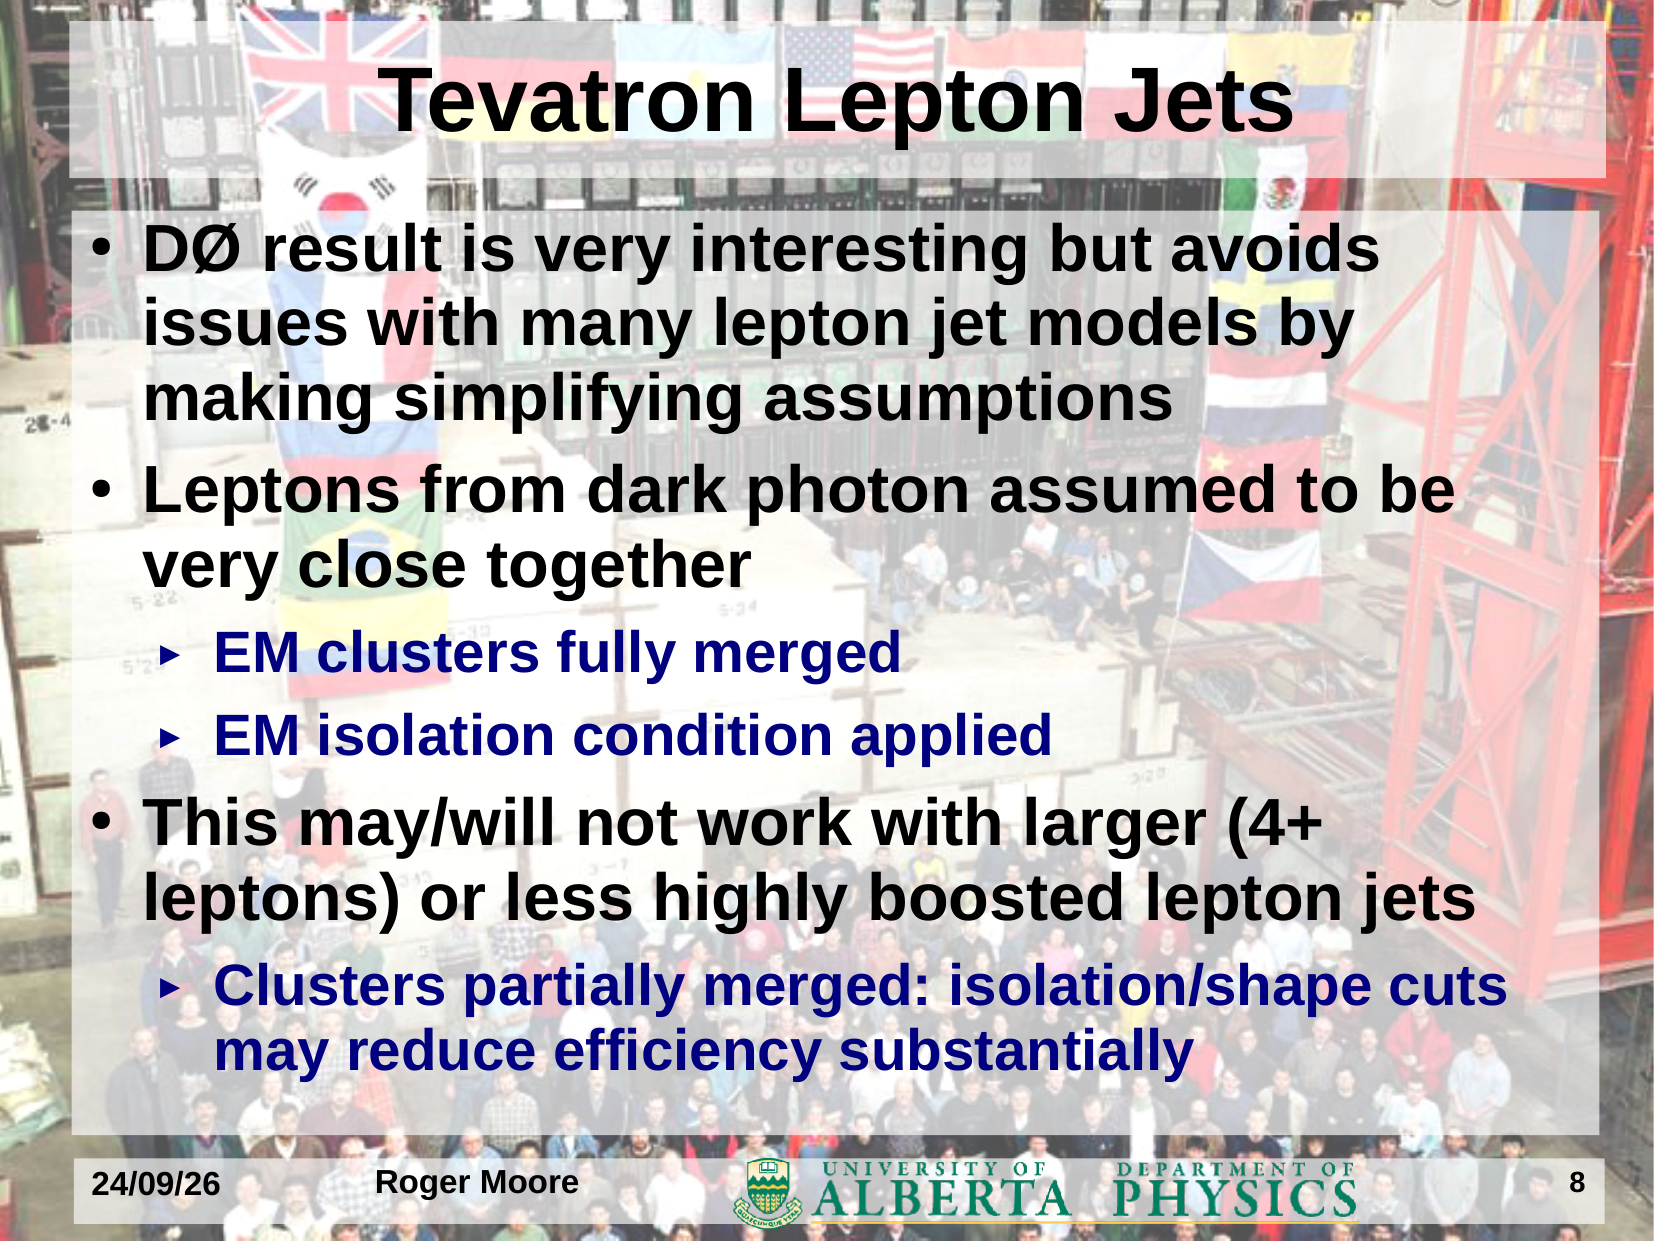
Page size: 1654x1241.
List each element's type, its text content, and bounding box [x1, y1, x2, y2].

list DØ result is very interesting but avoids issues with many lepton jet models by making simplifying assumptions Leptons from dark photon assumed to be very close together EM clusters fully merged EM isolation condition applied This may/will not work with larger (4+ leptons) or less highly boosted lepton jets Clusters partially merged: isolation/shape cuts may reduce efficiency substantially [71, 210, 1600, 1136]
title Tevatron Lepton Jets [69, 21, 1606, 179]
picture [0, 0, 1654, 1241]
